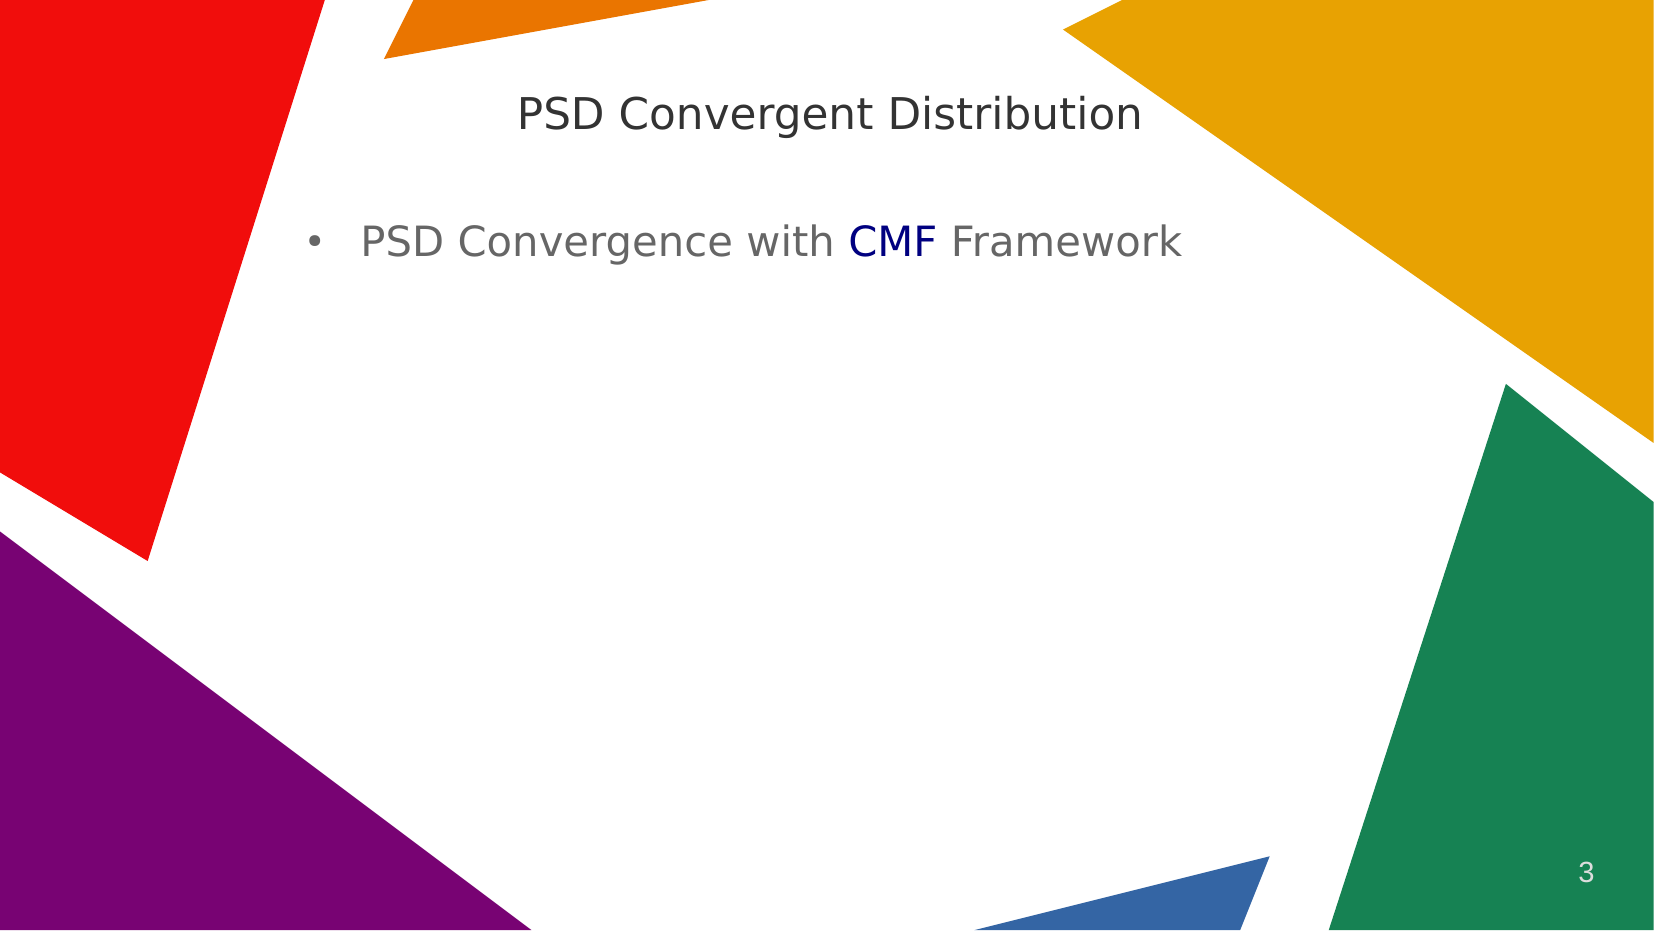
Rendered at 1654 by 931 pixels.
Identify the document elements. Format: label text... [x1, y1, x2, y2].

title PSD Convergent Distribution [289, 37, 1372, 193]
list PSD Convergence with CMF Framework [289, 217, 1372, 817]
